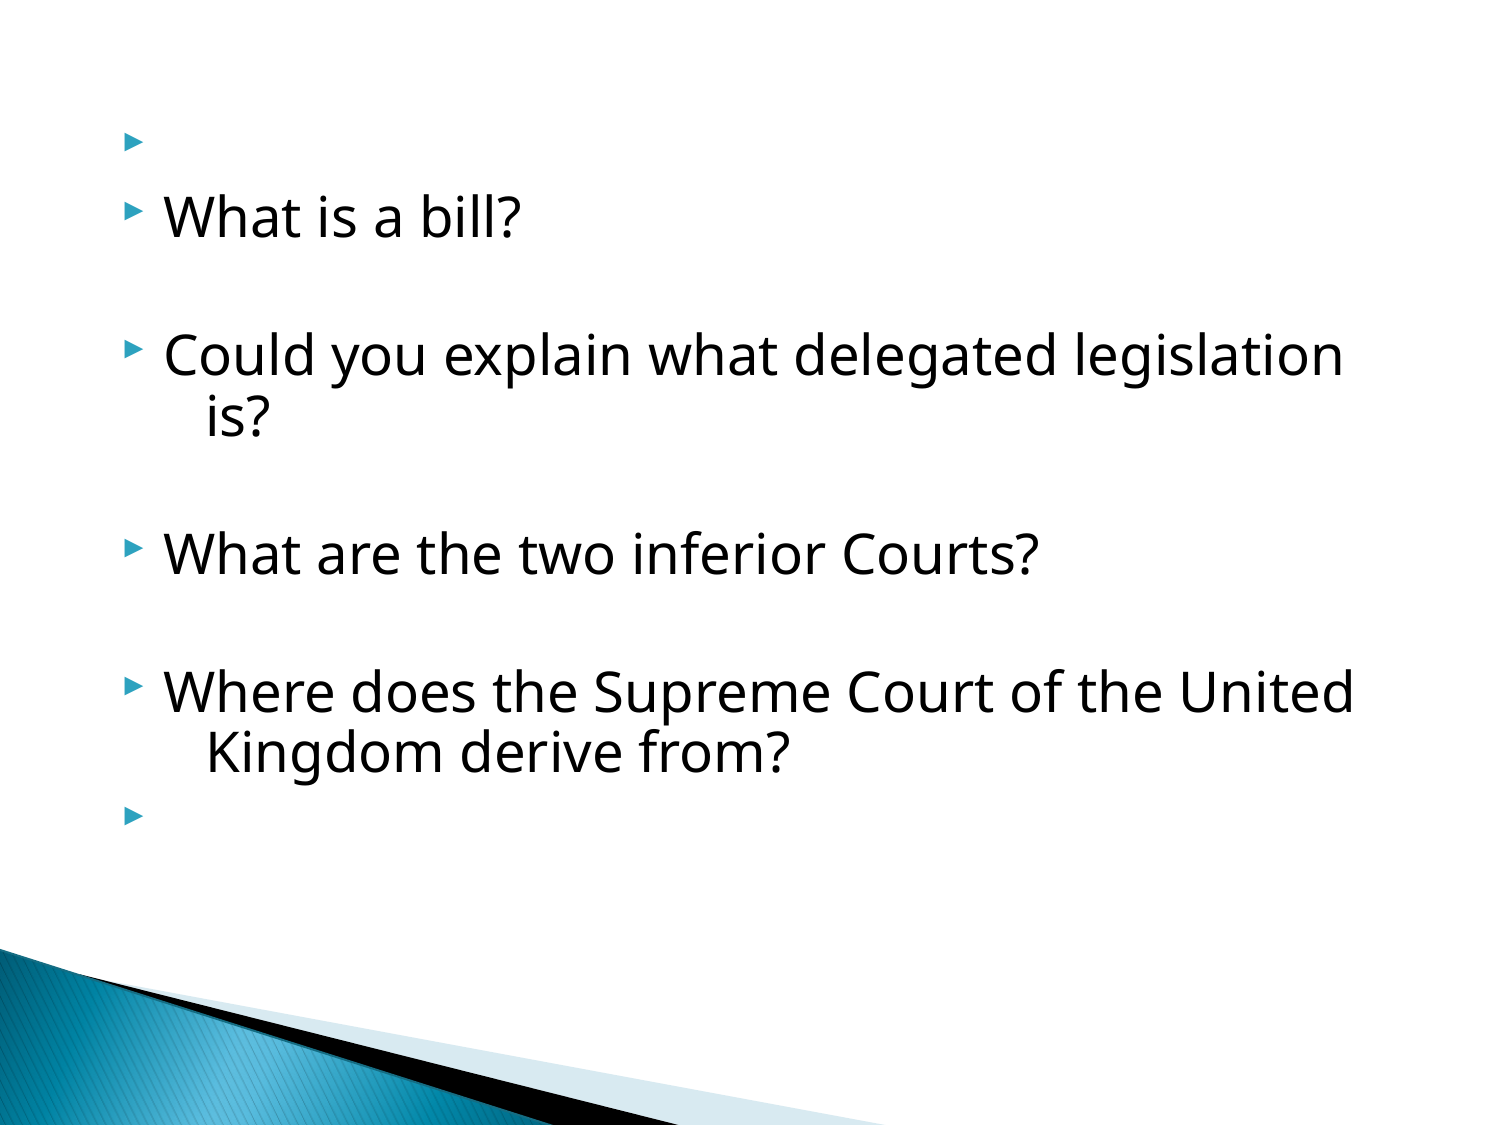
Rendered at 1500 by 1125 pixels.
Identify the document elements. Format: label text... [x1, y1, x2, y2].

list What is a bill? Could you explain what delegated legislation is? What are the two inferior Courts? Where does the Supreme Court of the United Kingdom derive from? [70, 105, 1421, 848]
